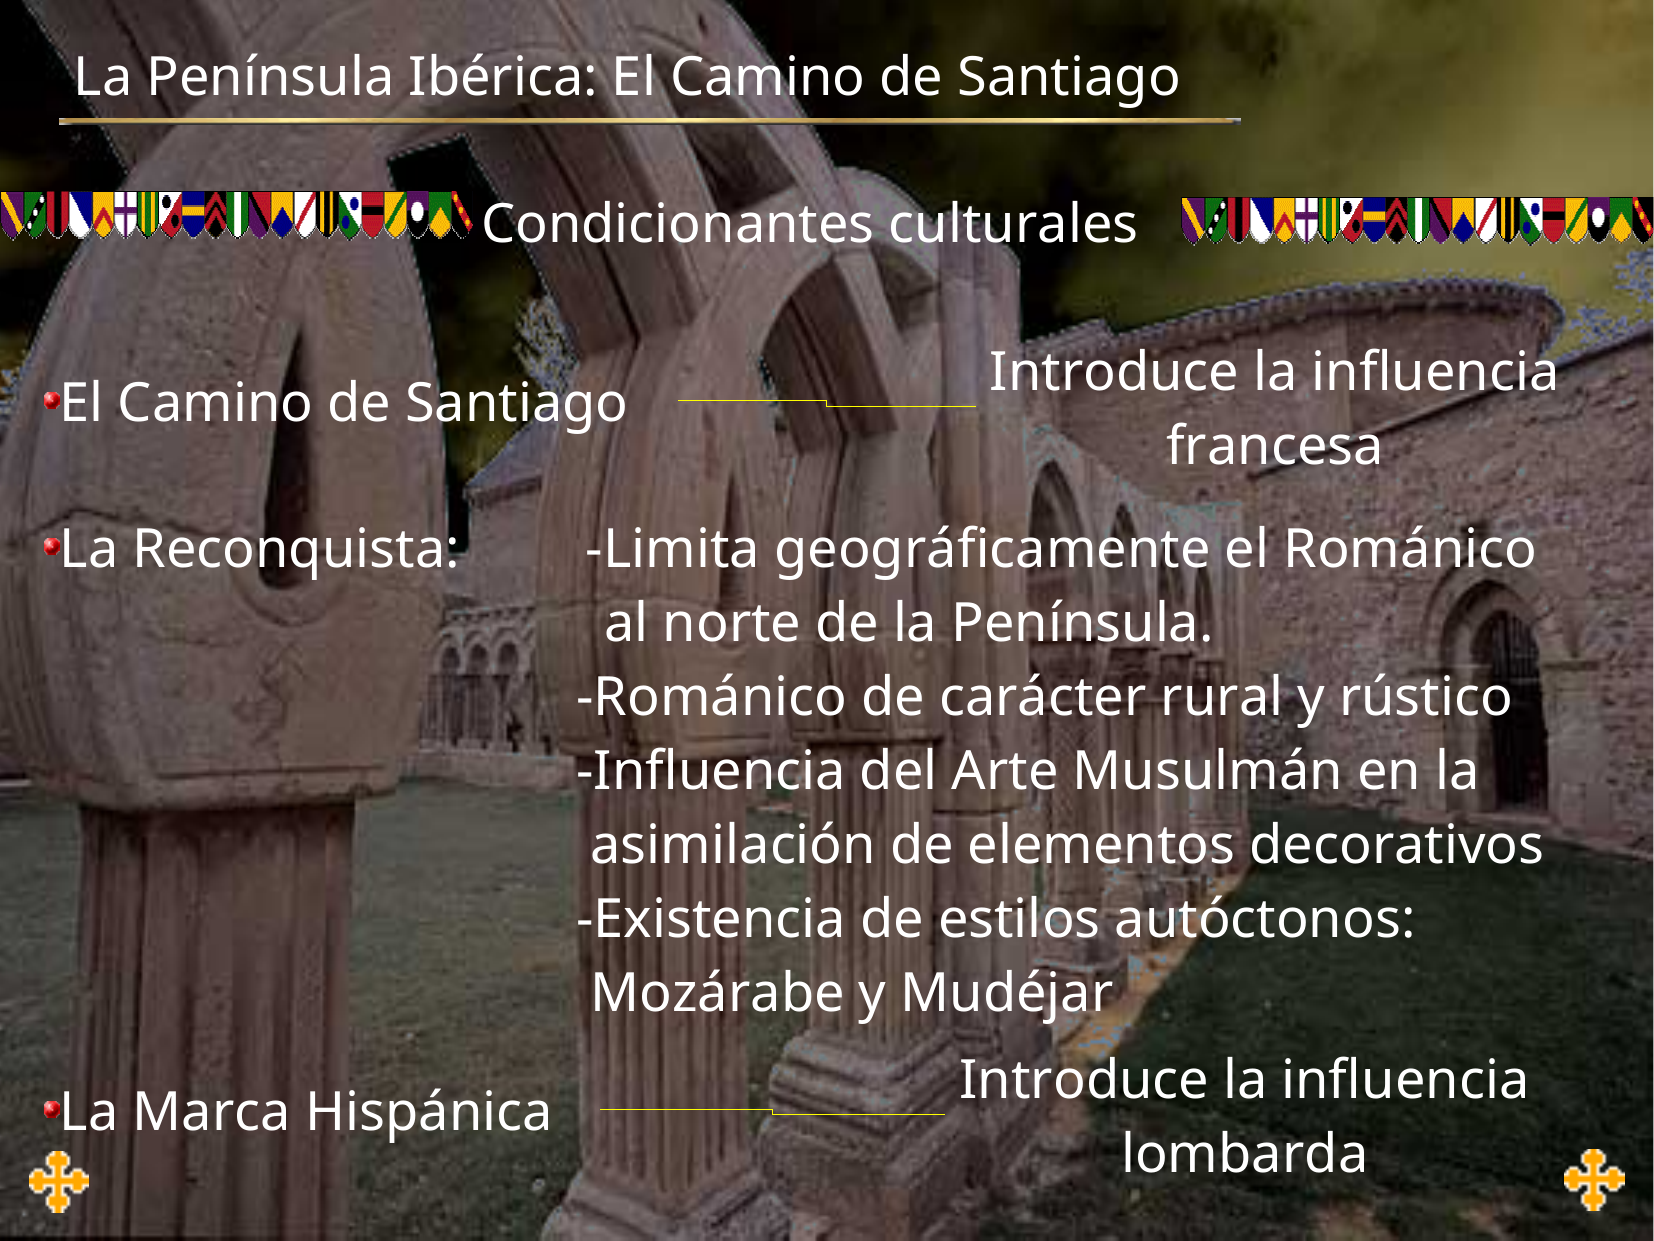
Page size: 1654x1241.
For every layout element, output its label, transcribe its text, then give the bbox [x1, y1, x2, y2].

picture [0, 0, 1654, 1241]
text_box La Península Ibérica: El Camino de Santiago [59, 29, 1244, 110]
text_box La Marca Hispánica [29, 1064, 601, 1145]
text_box El Camino de Santiago [29, 356, 679, 437]
text_box La Reconquista: -Limita geográficamente el Románico al norte de la Península. -Románico de carácter rural y rústico -Influencia del Arte Musulmán en la asimilación de elementos decorativos -Existencia de estilos autóctonos: Mozárabe y Mudéjar [29, 501, 1643, 972]
text_box Introduce la influencia lombarda [944, 1033, 1565, 1179]
text_box Condicionantes culturales [466, 177, 1182, 258]
text_box Introduce la influencia francesa [975, 324, 1595, 470]
